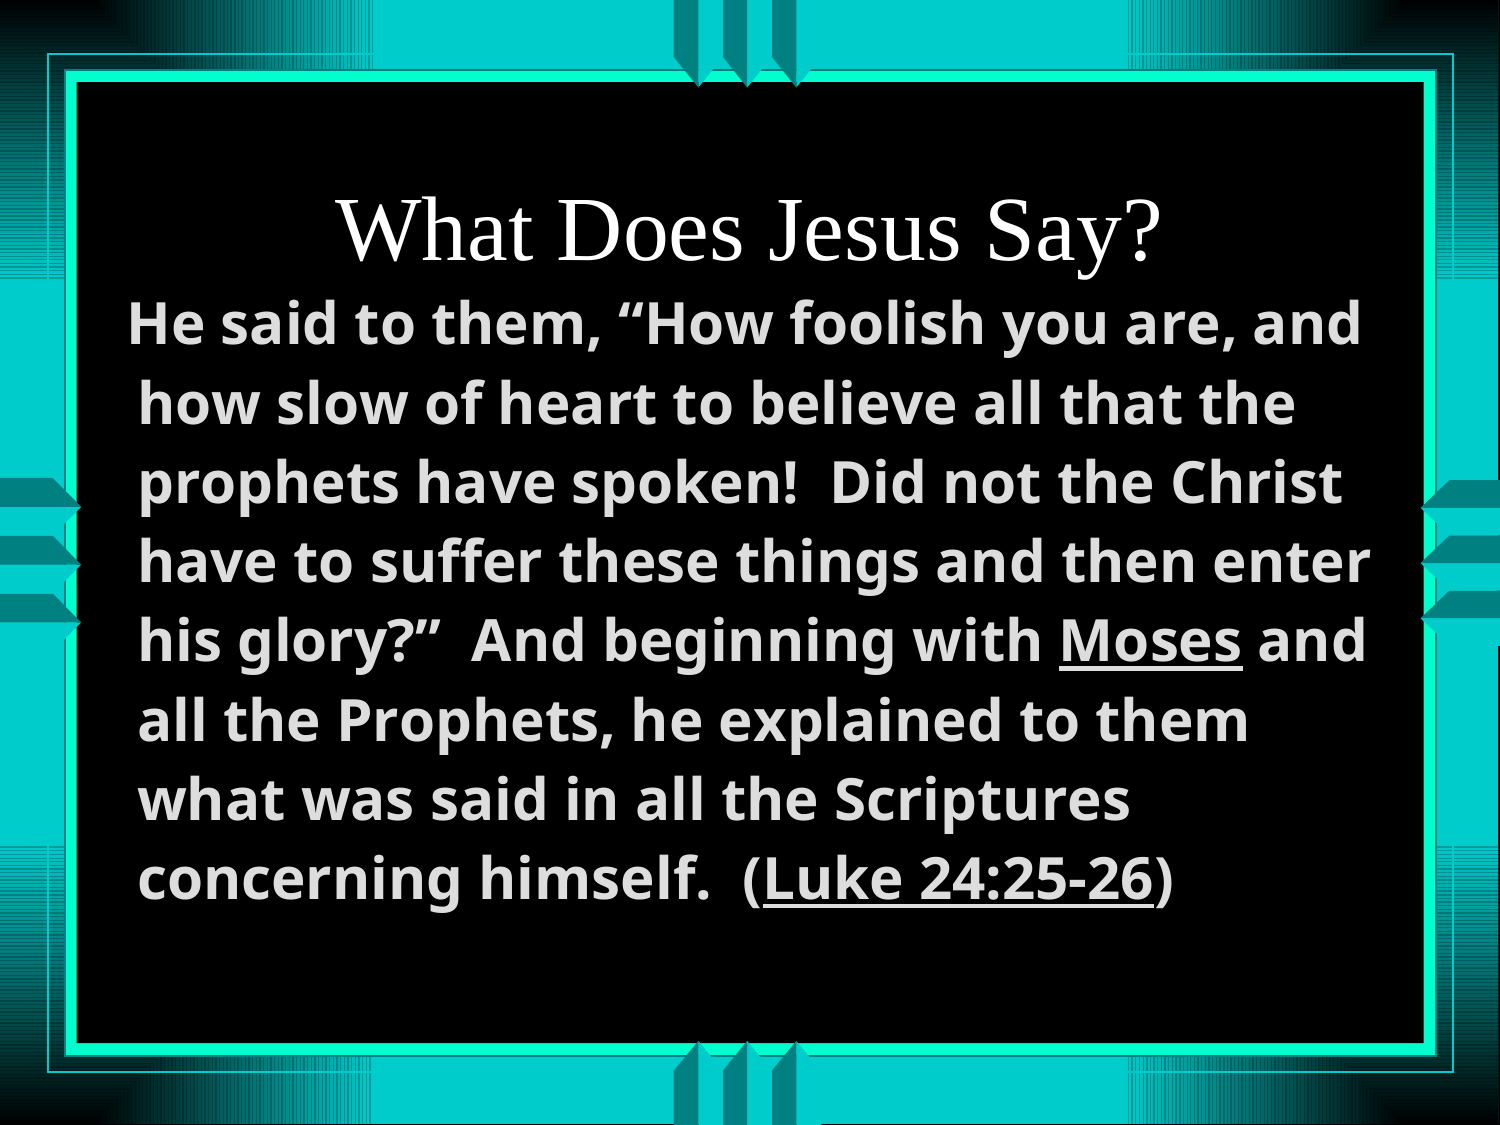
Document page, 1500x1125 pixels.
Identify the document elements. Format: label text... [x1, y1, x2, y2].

title What Does Jesus Say? [112, 99, 1388, 275]
list He said to them, “How foolish you are, and how slow of heart to believe all that the prophets have spoken! Did not the Christ have to suffer these things and then enter his glory?” And beginning with Moses and all the Prophets, he explained to them what was said in all the Scriptures concerning himself. (Luke 24:25-26) [65, 275, 1422, 1015]
